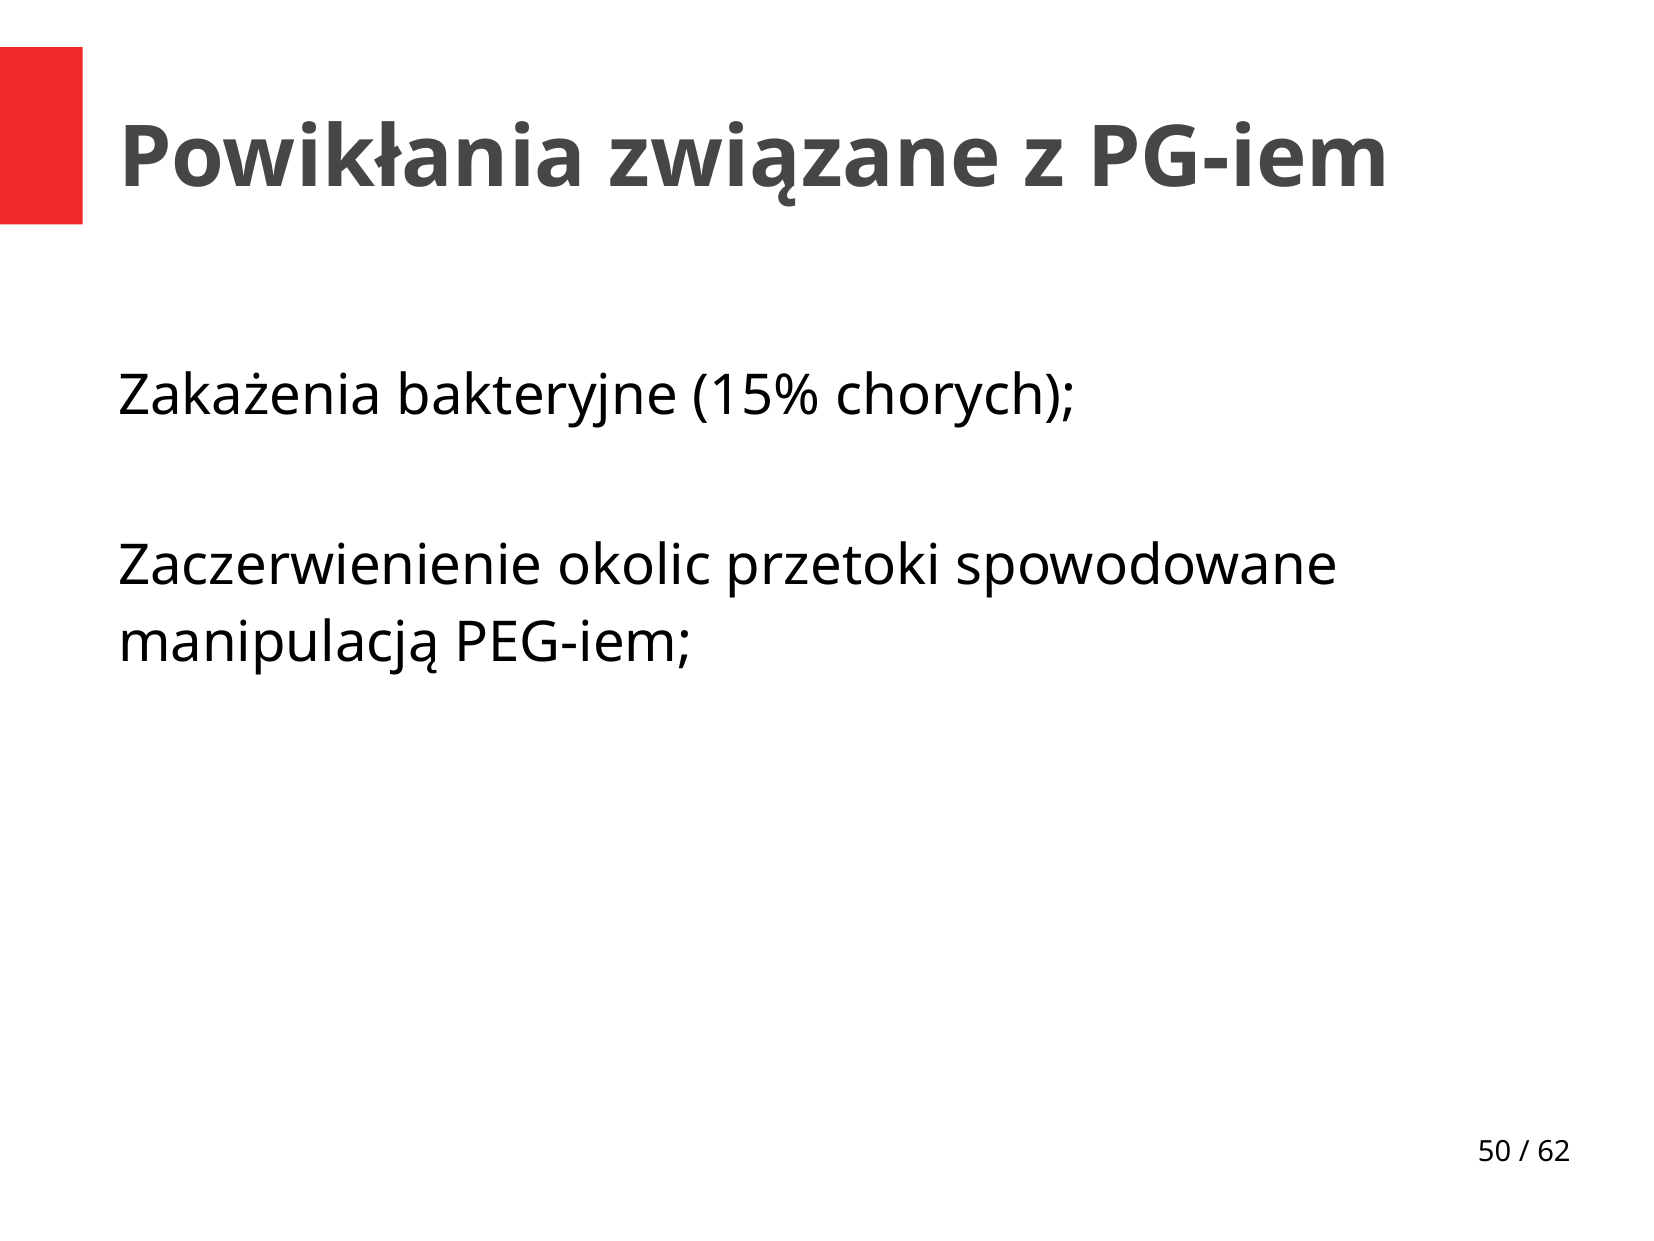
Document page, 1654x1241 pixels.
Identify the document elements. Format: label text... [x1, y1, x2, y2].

list Zakażenia bakteryjne (15% chorych); Zaczerwienienie okolic przetoki spowodowane manipulacją PEG-iem; [118, 354, 1536, 1074]
title Powikłania związane z PG-iem [118, 49, 1571, 257]
